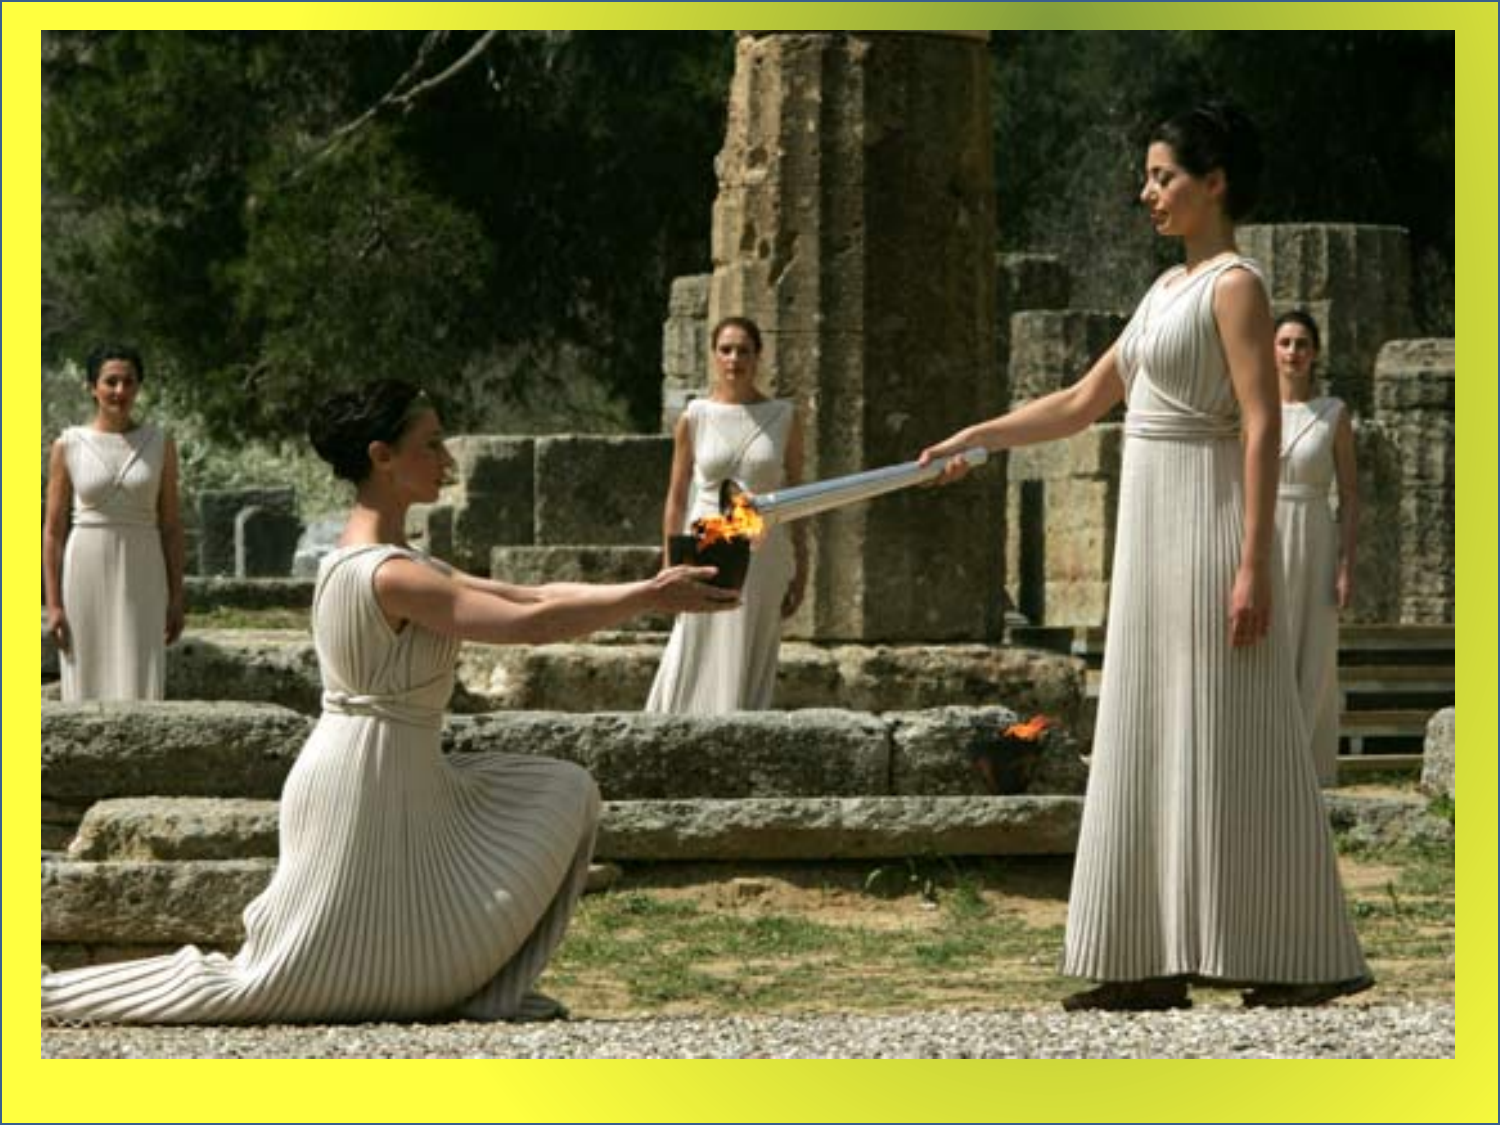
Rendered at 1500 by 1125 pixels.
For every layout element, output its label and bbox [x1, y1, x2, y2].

text_box [0, 0, 1500, 1125]
picture [41, 30, 1455, 1059]
